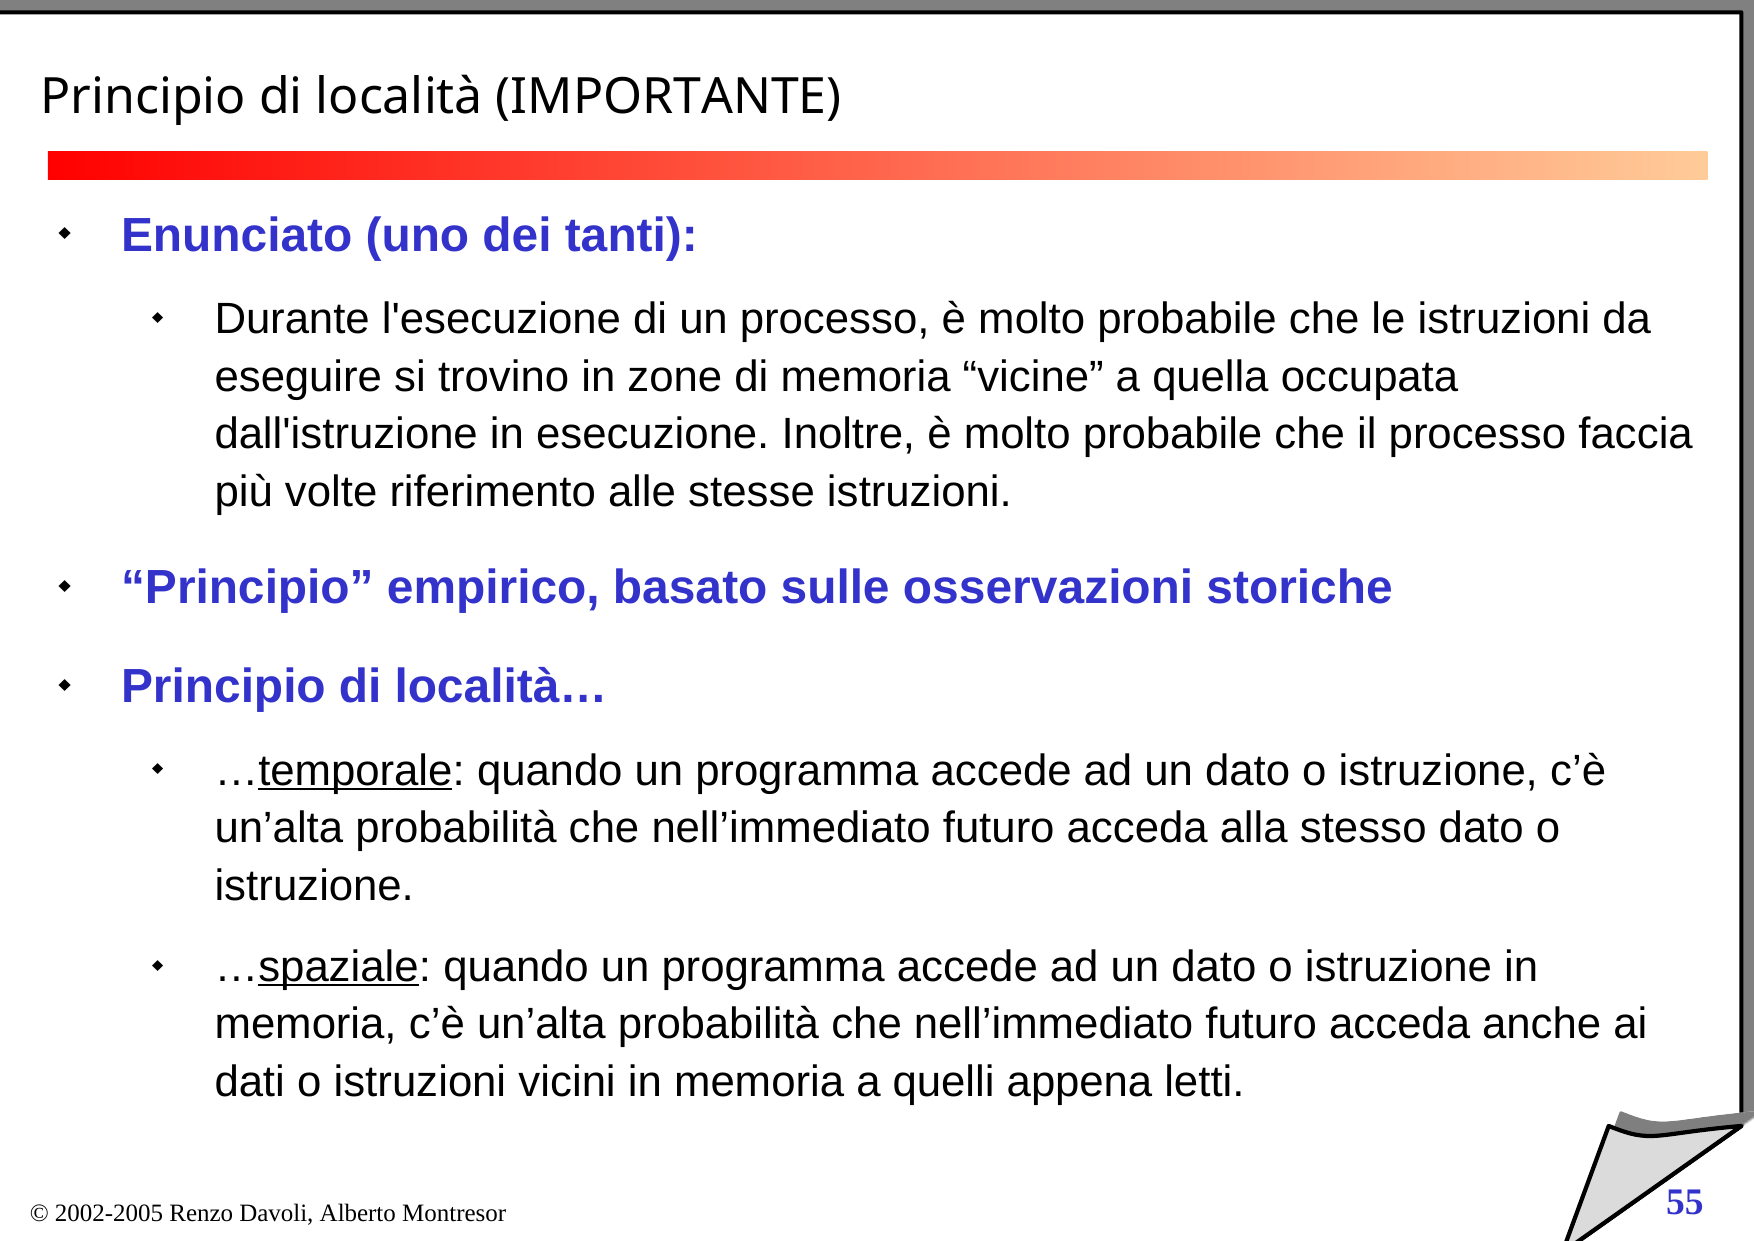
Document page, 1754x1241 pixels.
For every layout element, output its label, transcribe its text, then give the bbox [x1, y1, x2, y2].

title Principio di località (IMPORTANTE) [40, 49, 1714, 144]
list Enunciato (uno dei tanti): Durante l'esecuzione di un processo, è molto probabile che le istruzioni da eseguire si trovino in zone di memoria “vicine” a quella occupata dall'istruzione in esecuzione. Inoltre, è molto probabile che il processo faccia più volte riferimento alle stesse istruzioni. “Principio” empirico, basato sulle osservazioni storiche Principio di località… …temporale: quando un programma accede ad un dato o istruzione, c’è un’alta probabilità che nell’immediato futuro acceda alla stesso dato o istruzione. …spaziale: quando un programma accede ad un dato o istruzione in memoria, c’è un’alta probabilità che nell’immediato futuro acceda anche ai dati o istruzioni vicini in memoria a quelli appena letti. [58, 206, 1696, 1103]
text_box MMU [750, 152, 754, 179]
